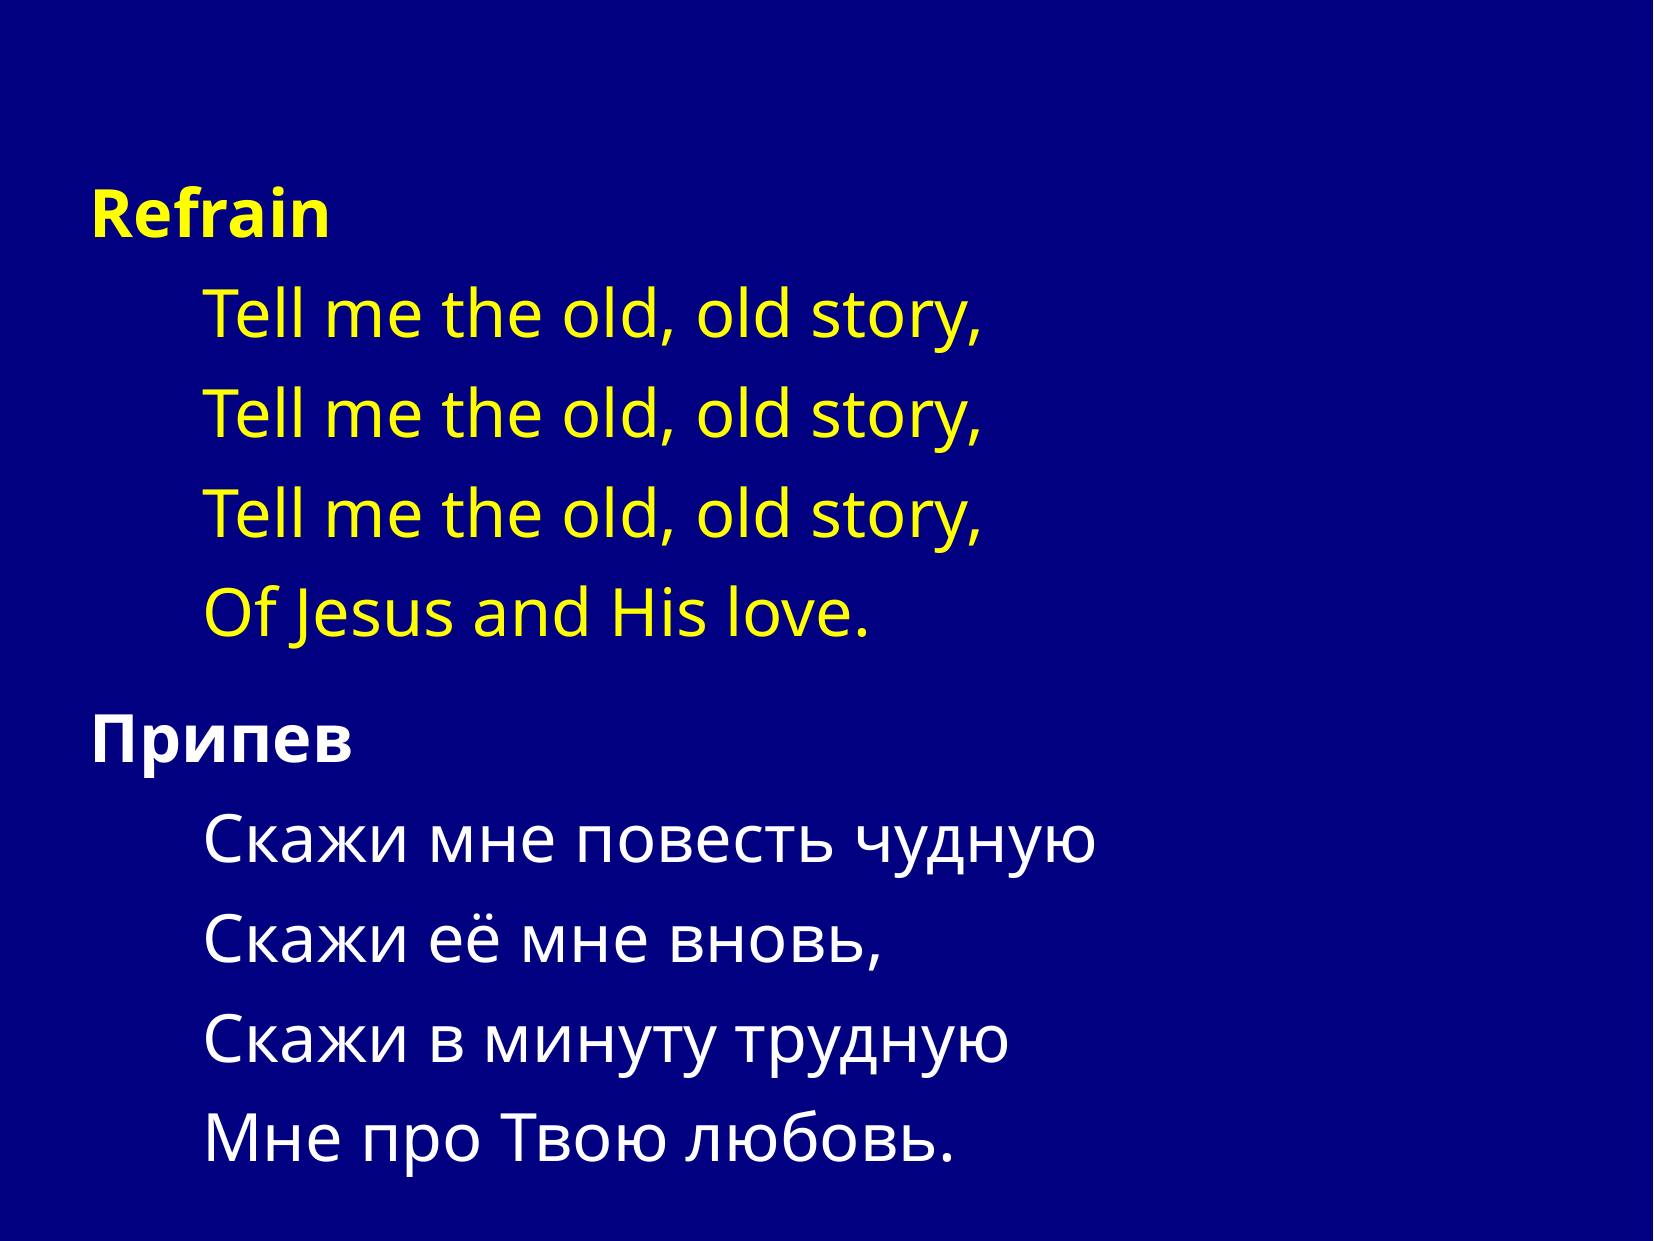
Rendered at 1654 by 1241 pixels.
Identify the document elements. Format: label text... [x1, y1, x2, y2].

text_box Refrain Tell me the old, old story, Tell me the old, old story, Tell me the old, old story, Of Jesus and His love. [75, 150, 1576, 638]
text_box Припев Скажи мне повесть чудную Скажи её мне вновь, Скажи в минуту трудную Мне про Твою любовь. [75, 675, 1576, 1163]
